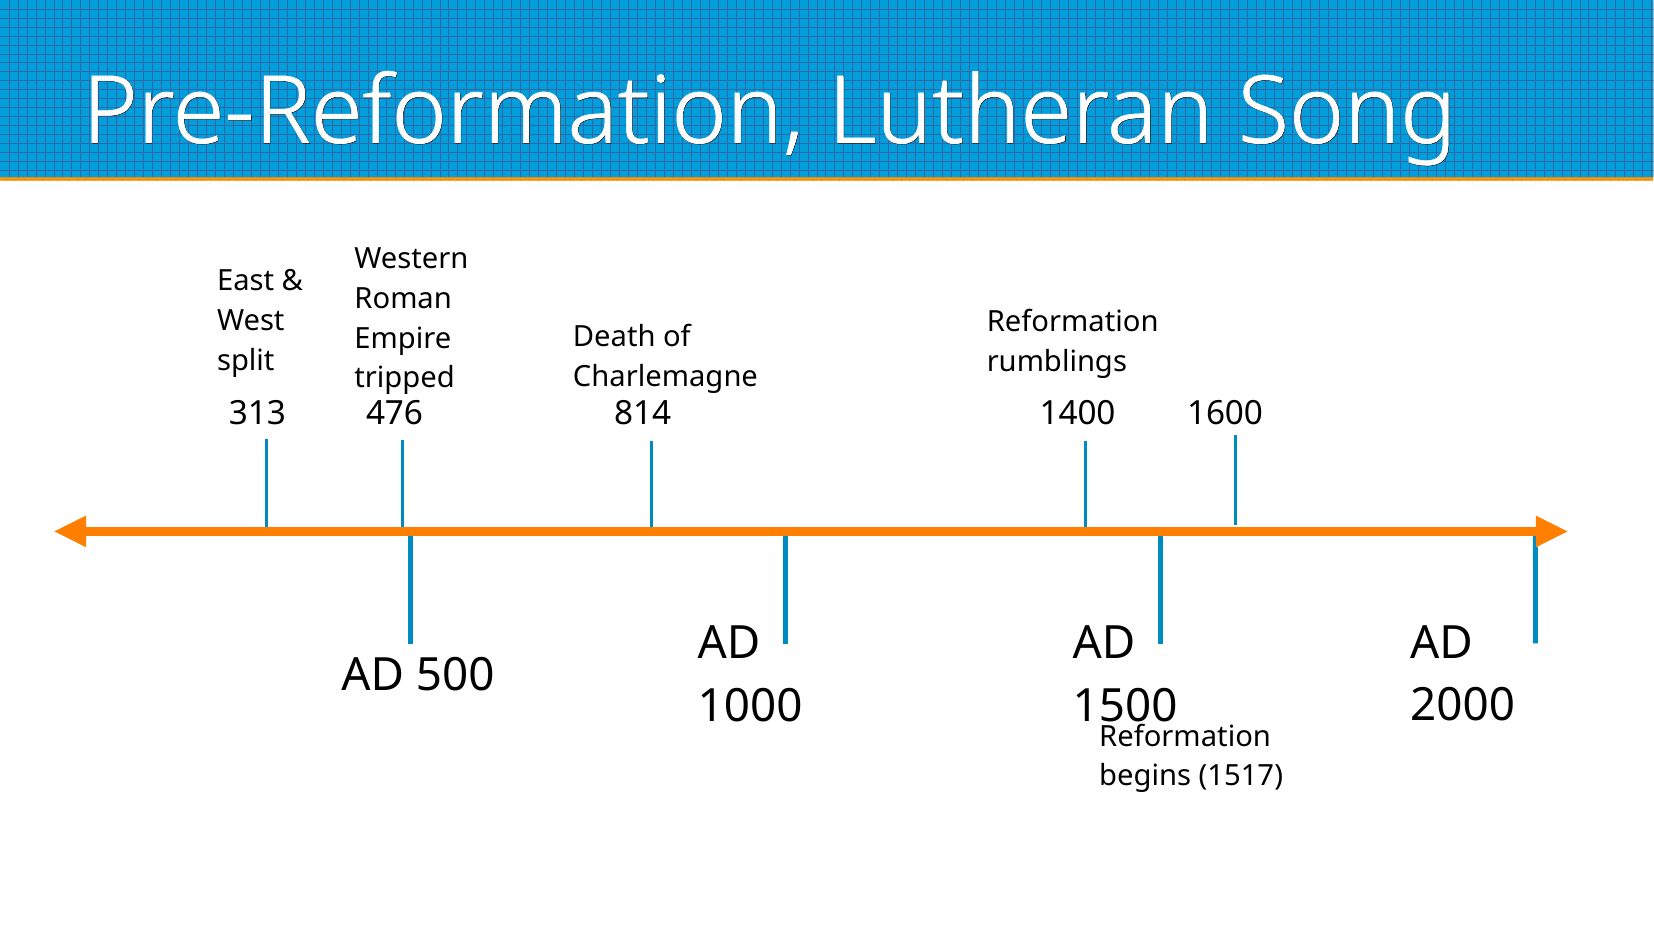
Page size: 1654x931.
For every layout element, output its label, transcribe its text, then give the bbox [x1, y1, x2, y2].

text_box AD 1000 [691, 643, 880, 701]
text_box 313 [223, 385, 312, 438]
text_box Death of Charlemagne [567, 314, 785, 396]
text_box 814 [608, 396, 698, 438]
text_box East & West split [211, 262, 328, 376]
text_box Reformation rumblings [981, 290, 1187, 391]
text_box AD 2000 [1404, 643, 1592, 701]
text_box 1400 [1033, 391, 1149, 438]
text_box AD 500 [335, 643, 505, 701]
text_box 476 [360, 390, 449, 438]
text_box Reformation begins (1517) [1093, 697, 1310, 812]
title Pre-Reformation, Lutheran Song [82, 14, 1571, 171]
text_box 1600 [1181, 385, 1297, 438]
text_box Western Roman Empire tripped [348, 244, 508, 390]
text_box AD 1500 [1066, 643, 1255, 701]
